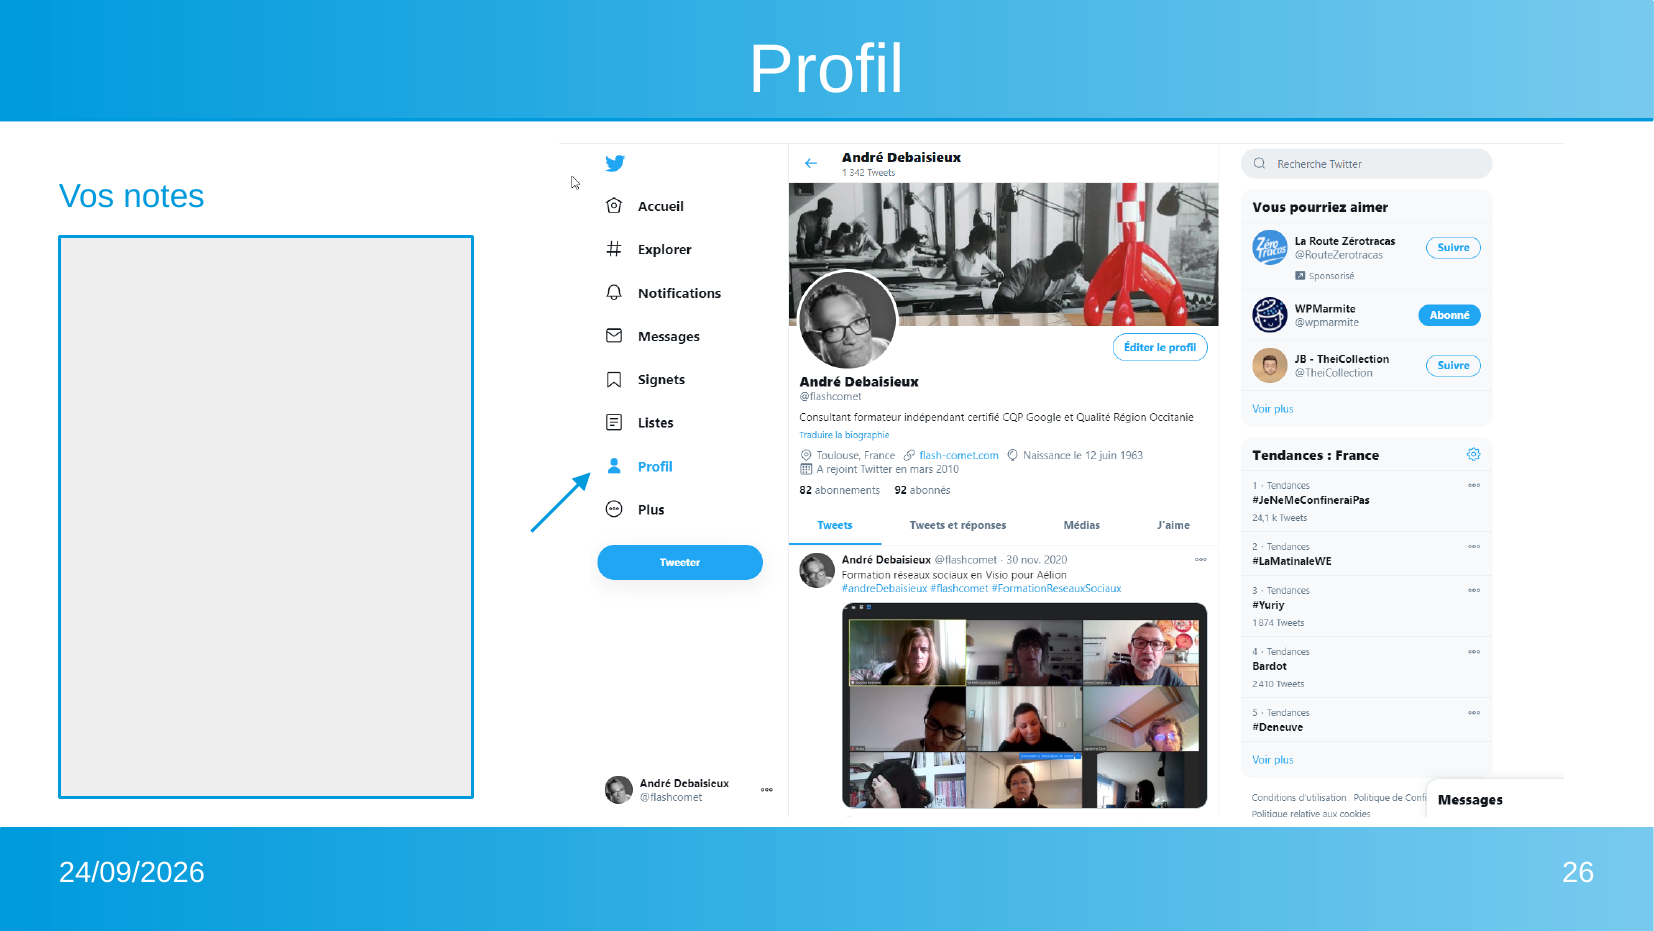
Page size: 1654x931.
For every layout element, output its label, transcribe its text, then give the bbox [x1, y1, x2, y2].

text_box [59, 236, 473, 798]
picture [559, 138, 1564, 817]
list Vos notes [59, 177, 443, 236]
title Profil [59, 29, 1595, 108]
